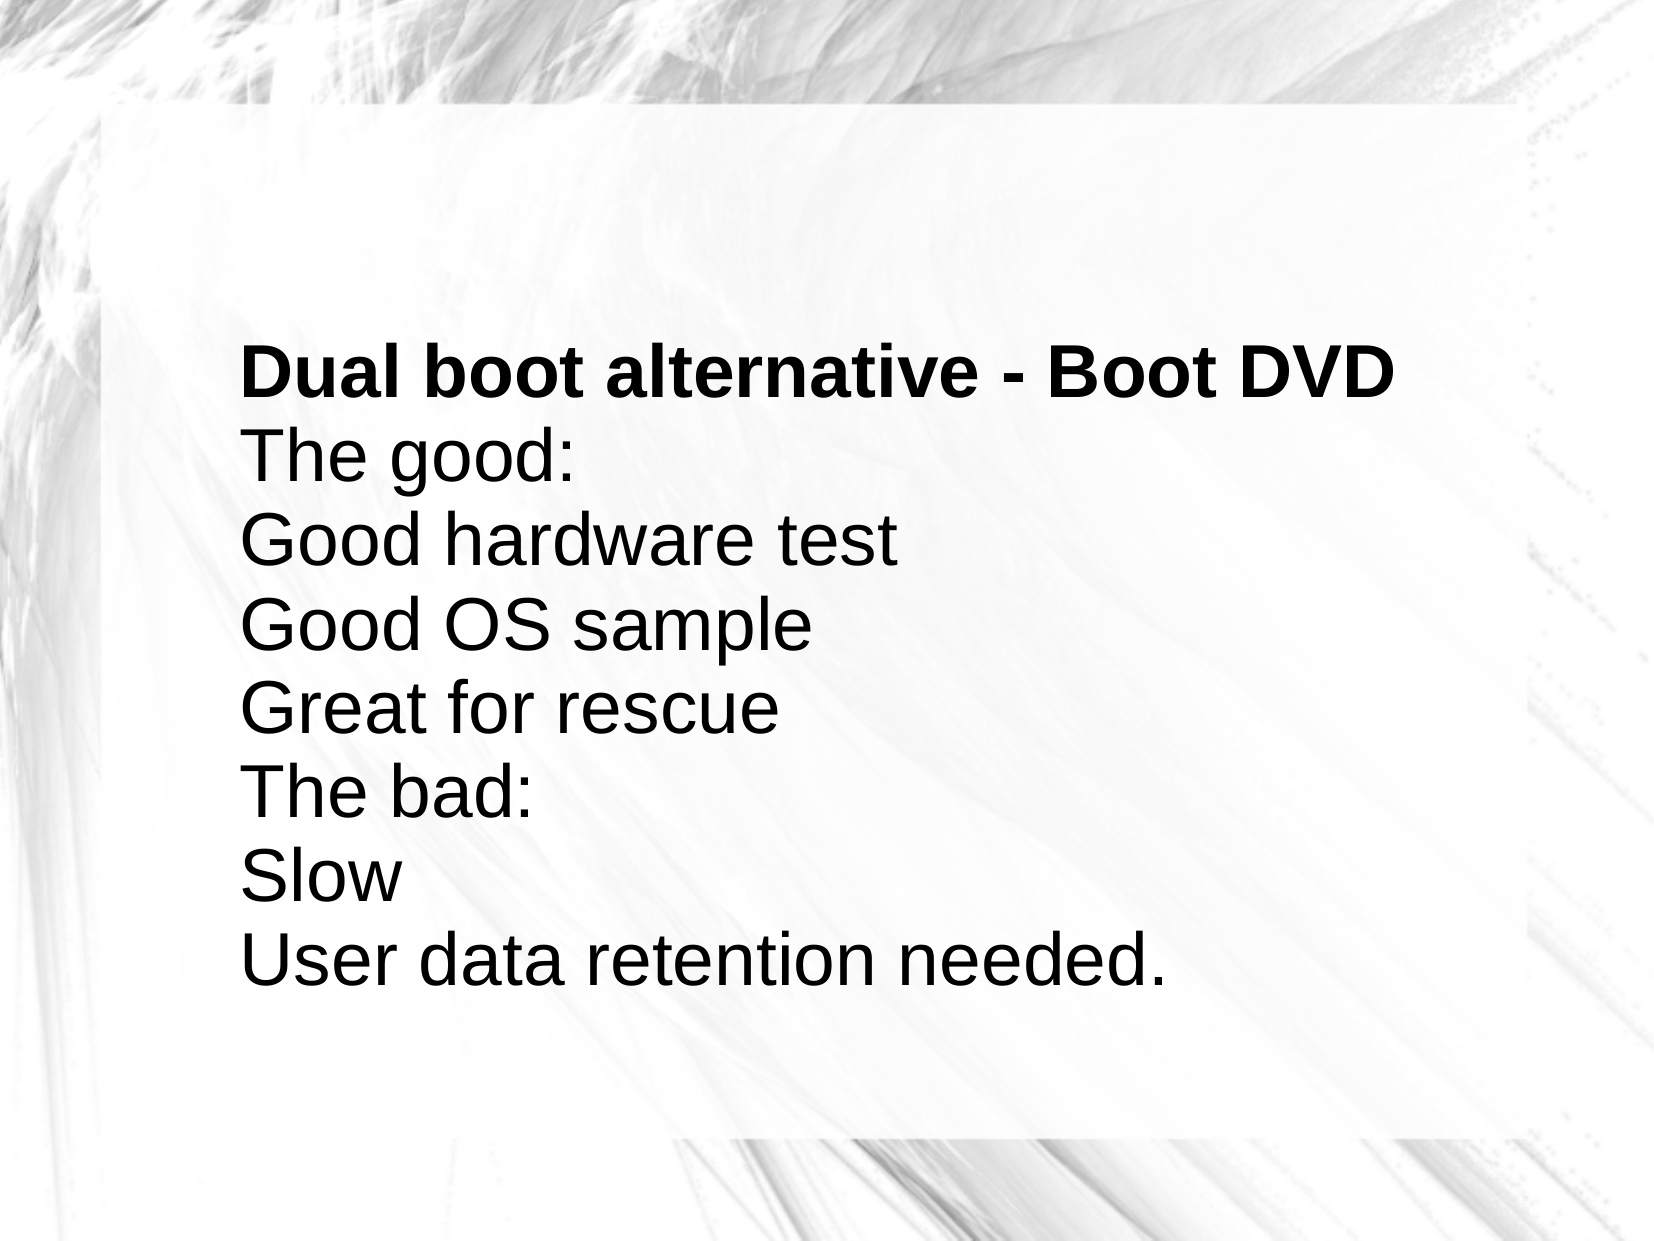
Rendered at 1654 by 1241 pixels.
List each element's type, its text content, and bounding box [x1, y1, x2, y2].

picture [0, 0, 1654, 1241]
text_box Dual boot alternative - Boot DVD The good: Good hardware test Good OS sample Great for rescue The bad: Slow User data retention needed. [225, 322, 1414, 938]
